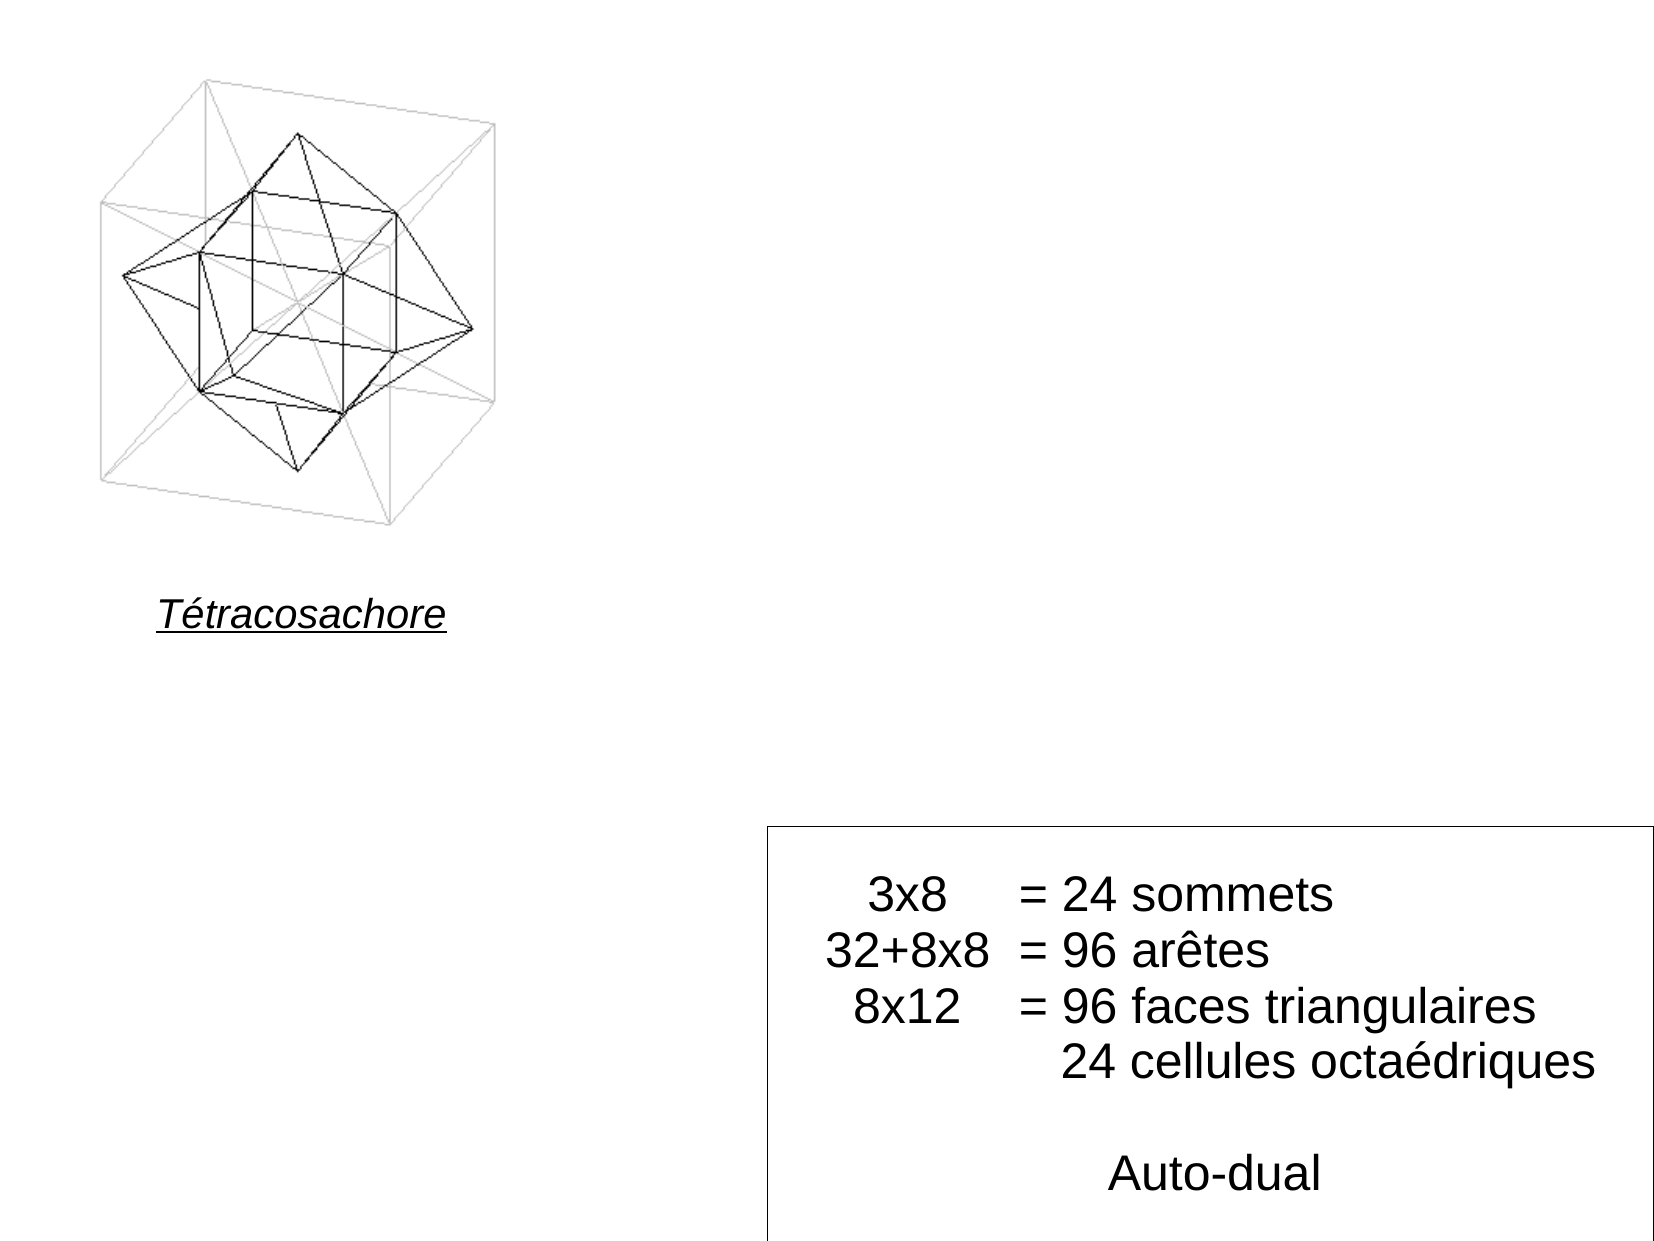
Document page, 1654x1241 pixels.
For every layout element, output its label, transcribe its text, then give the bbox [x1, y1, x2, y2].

text_box Tétracosachore [141, 572, 461, 656]
text_box 3x8 = 24 sommets 32+8x8 = 96 arêtes 8x12 = 96 faces triangulaires 24 cellules octaédriques Auto-dual [797, 856, 1633, 1211]
picture [91, 67, 502, 532]
